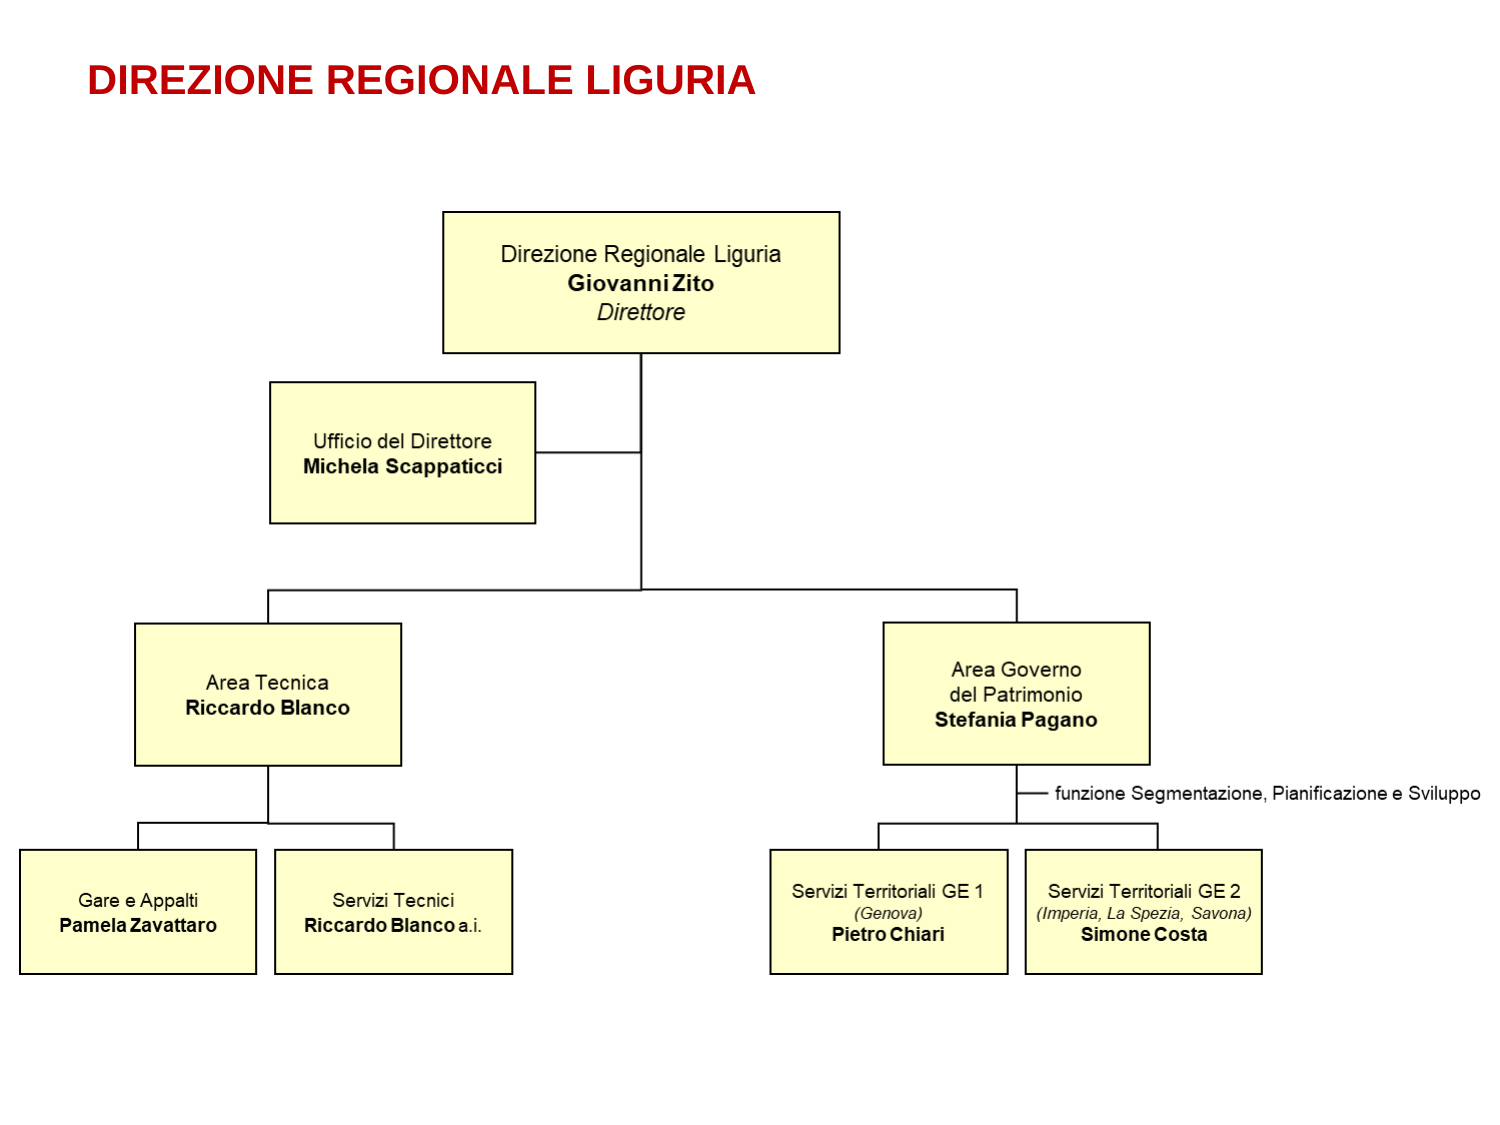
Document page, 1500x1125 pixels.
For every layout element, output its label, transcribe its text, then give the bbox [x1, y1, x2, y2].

picture [19, 211, 1497, 975]
text_box DIREZIONE REGIONALE LIGURIA [72, 45, 1462, 128]
